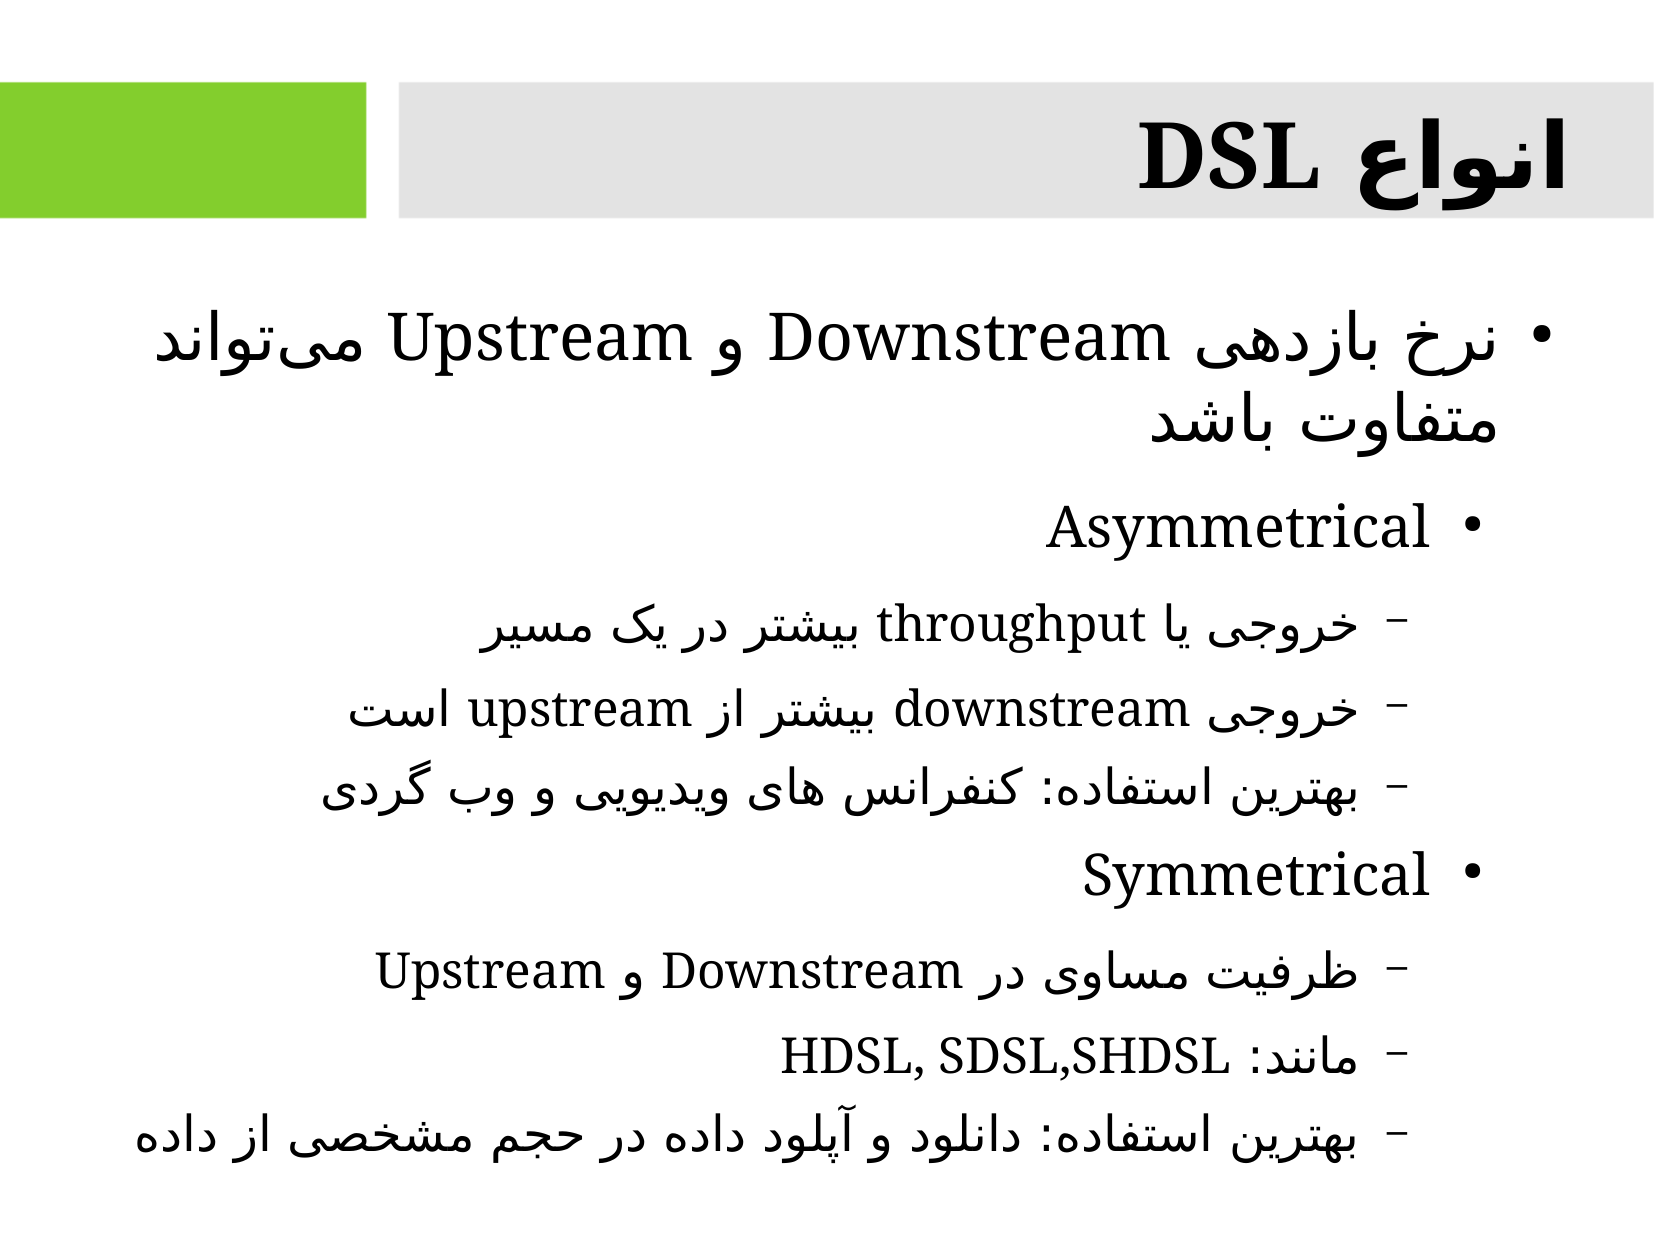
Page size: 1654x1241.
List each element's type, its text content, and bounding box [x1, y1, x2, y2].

picture [0, 0, 1654, 1241]
title انواع DSL [82, 49, 1571, 257]
list نرخ بازدهی Downstream و Upstream می‌تواند متفاوت باشد Asymmetrical خروجی یا throughput بیشتر در یک مسیر خروجی downstream بیشتر از upstream است بهترین استفاده: کنفرانس های ویدیویی و وب گردی Symmetrical ظرفیت مساوی در Downstream و Upstream مانند: HDSL, SDSL,SHDSL بهترین استفاده: دانلود و آپلود داده در حجم مشخصی از داده [82, 290, 1571, 1171]
